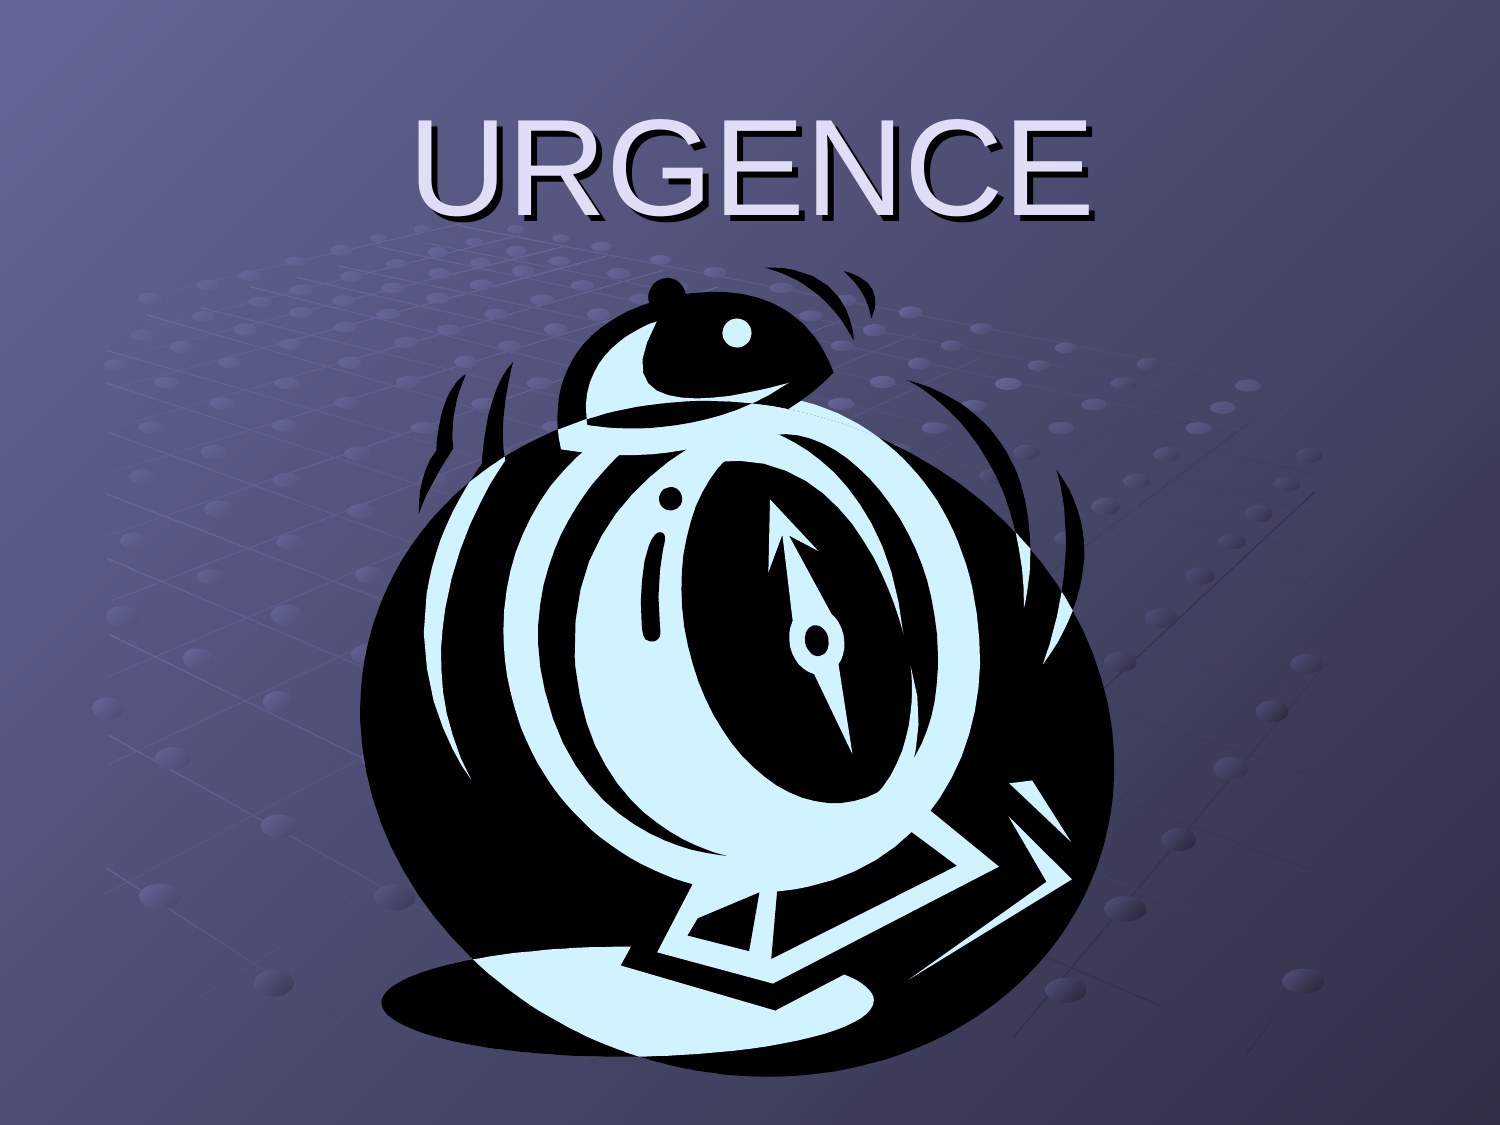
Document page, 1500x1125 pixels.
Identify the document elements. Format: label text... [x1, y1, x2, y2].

title URGENCE [76, 42, 1427, 279]
picture [360, 267, 1115, 1078]
